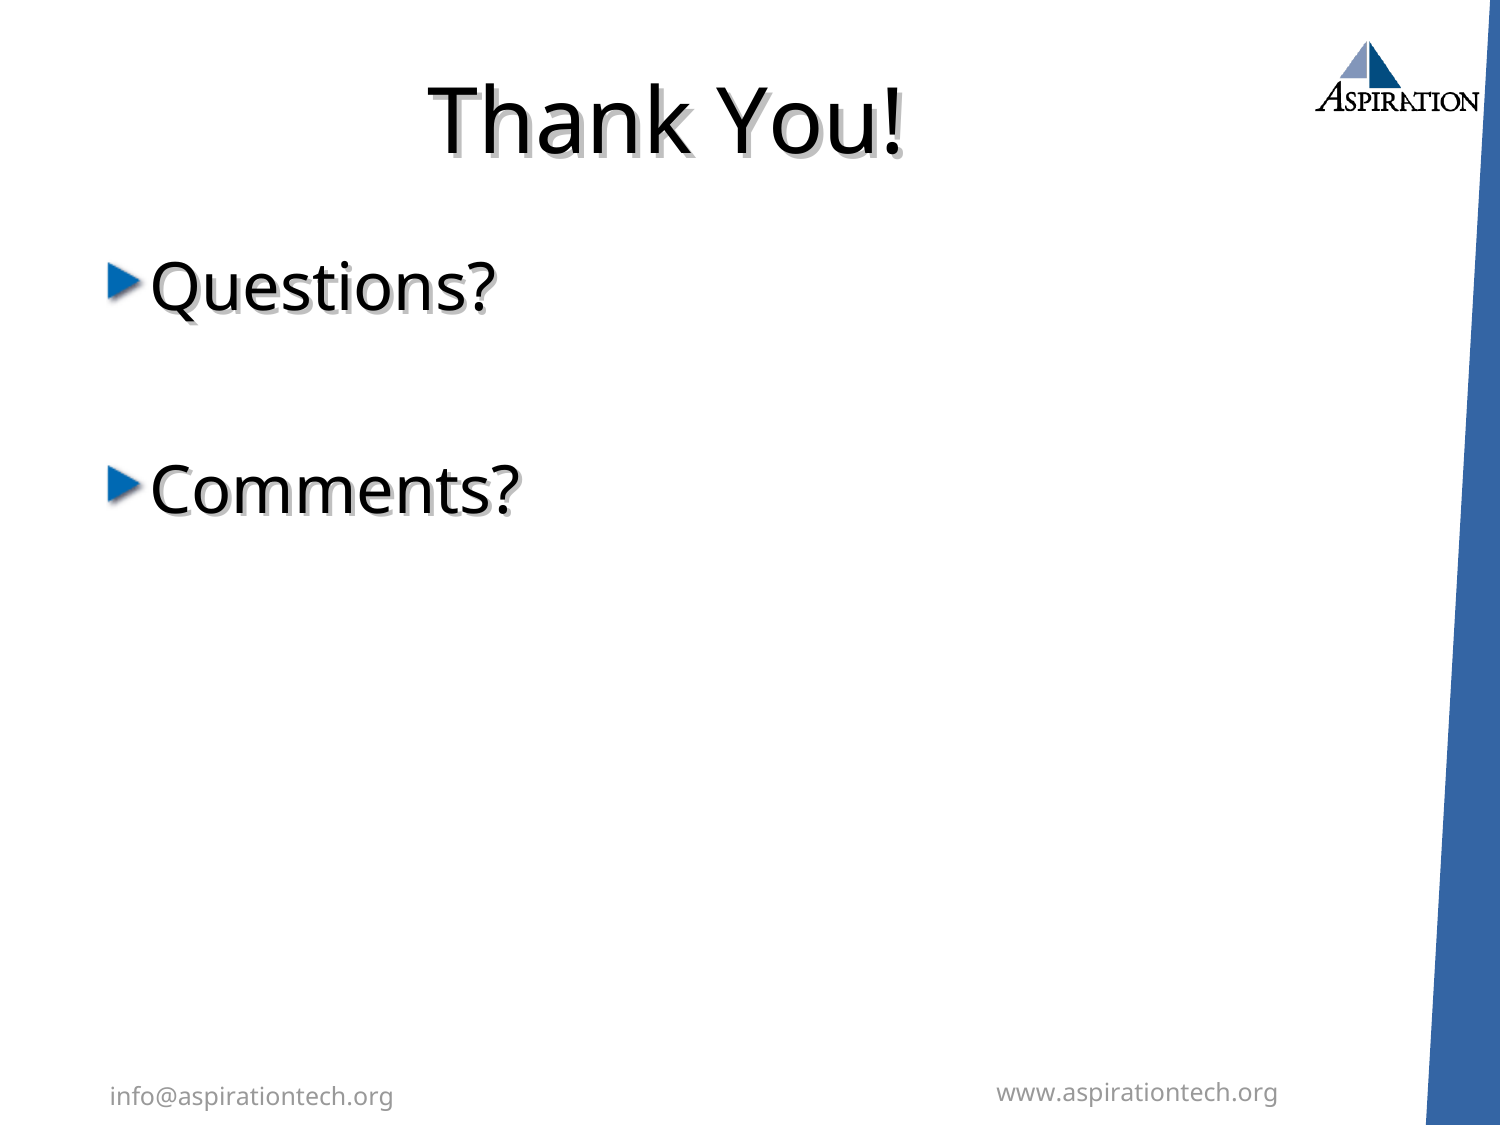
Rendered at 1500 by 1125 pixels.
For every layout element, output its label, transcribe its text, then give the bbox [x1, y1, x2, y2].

title Thank You! [49, 19, 1284, 206]
list Questions? Comments? [49, 238, 1447, 892]
picture [1315, 41, 1480, 120]
